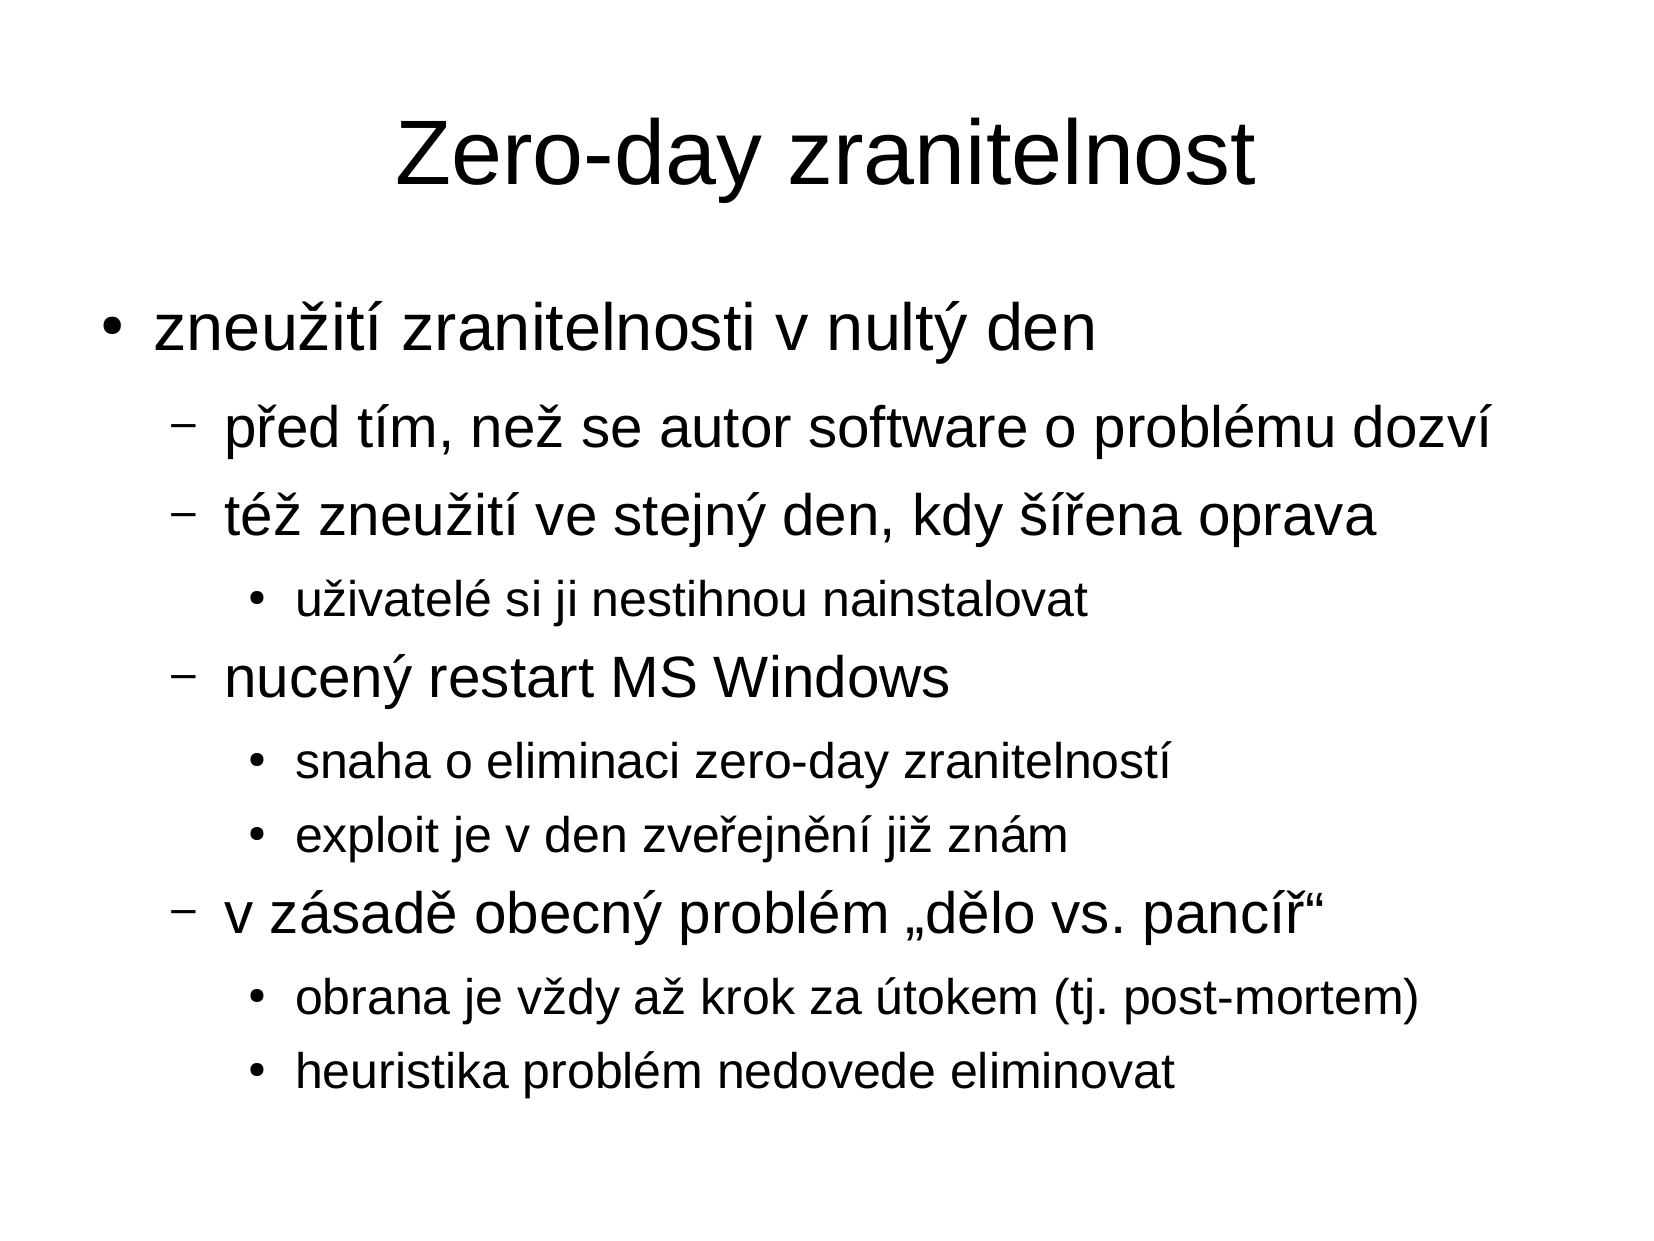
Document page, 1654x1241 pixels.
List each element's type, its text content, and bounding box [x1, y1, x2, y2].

list zneužití zranitelnosti v nultý den před tím, než se autor software o problému dozví též zneužití ve stejný den, kdy šířena oprava uživatelé si ji nestihnou nainstalovat nucený restart MS Windows snaha o eliminaci zero-day zranitelností exploit je v den zveřejnění již znám v zásadě obecný problém „dělo vs. pancíř“ obrana je vždy až krok za útokem (tj. post-mortem) heuristika problém nedovede eliminovat [82, 290, 1571, 1109]
title Zero-day zranitelnost [82, 49, 1571, 257]
